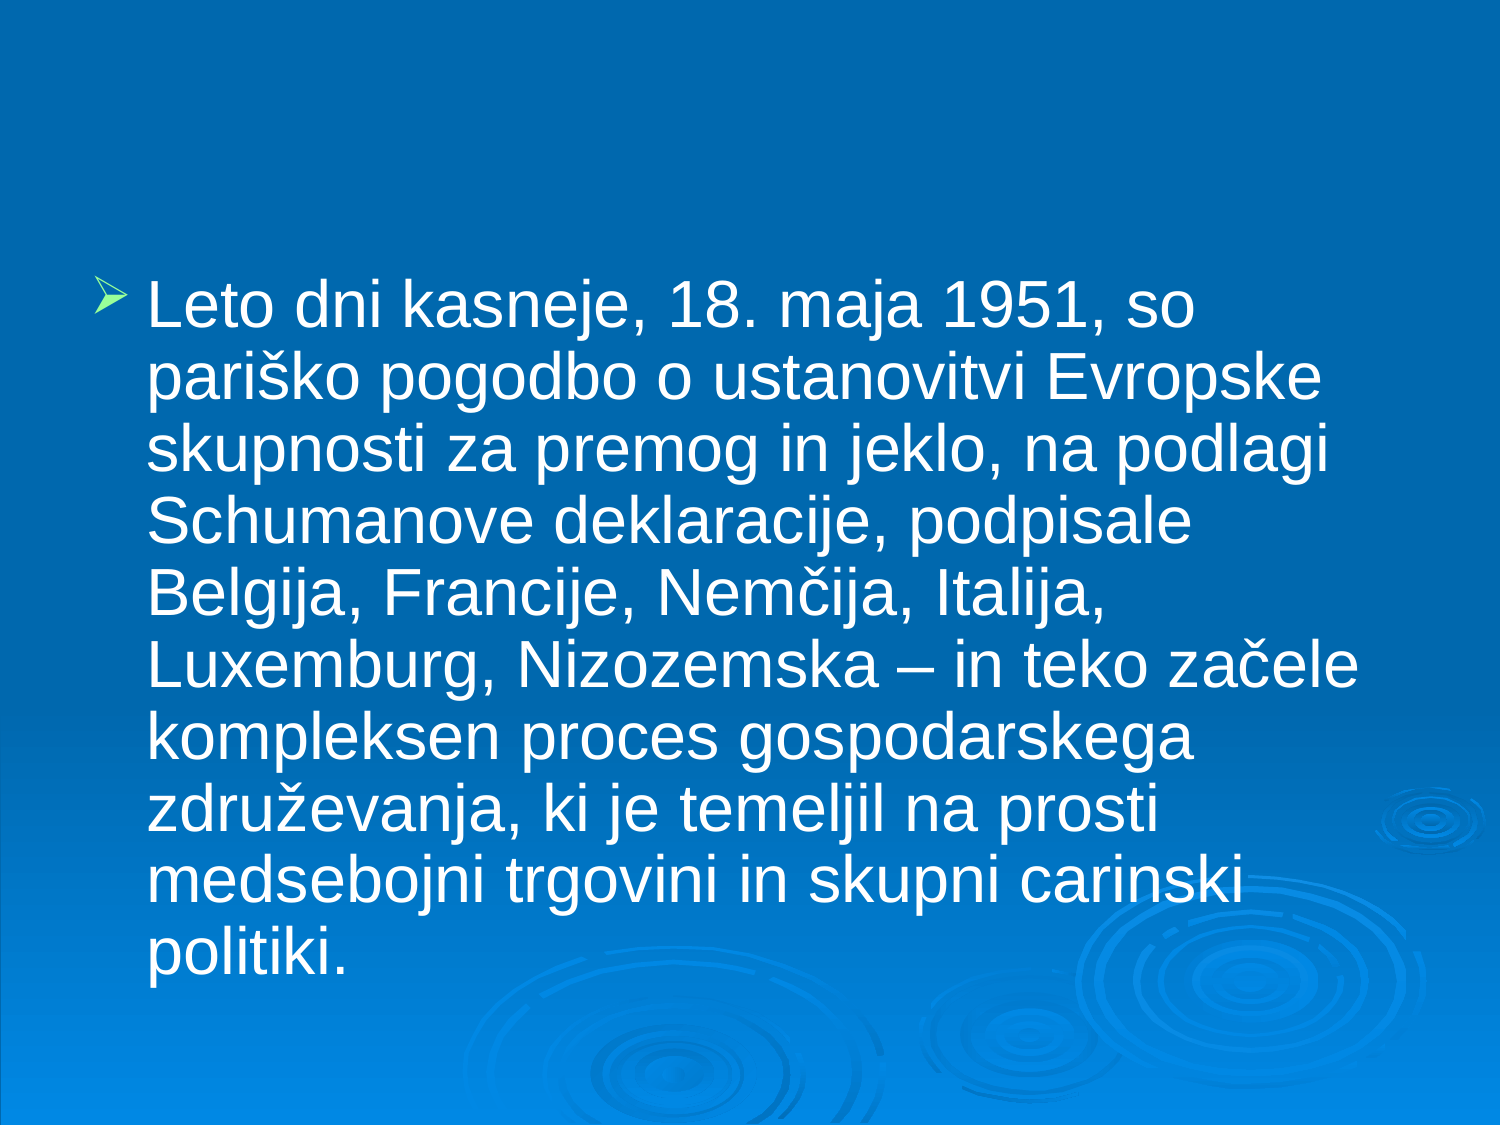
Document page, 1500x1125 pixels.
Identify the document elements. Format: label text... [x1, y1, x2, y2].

list Leto dni kasneje, 18. maja 1951, so pariško pogodbo o ustanovitvi Evropske skupnosti za premog in jeklo, na podlagi Schumanove deklaracije, podpisale Belgija, Francije, Nemčija, Italija, Luxemburg, Nizozemska – in teko začele kompleksen proces gospodarskega združevanja, ki je temeljil na prosti medsebojni trgovini in skupni carinski politiki. [75, 262, 1425, 1005]
